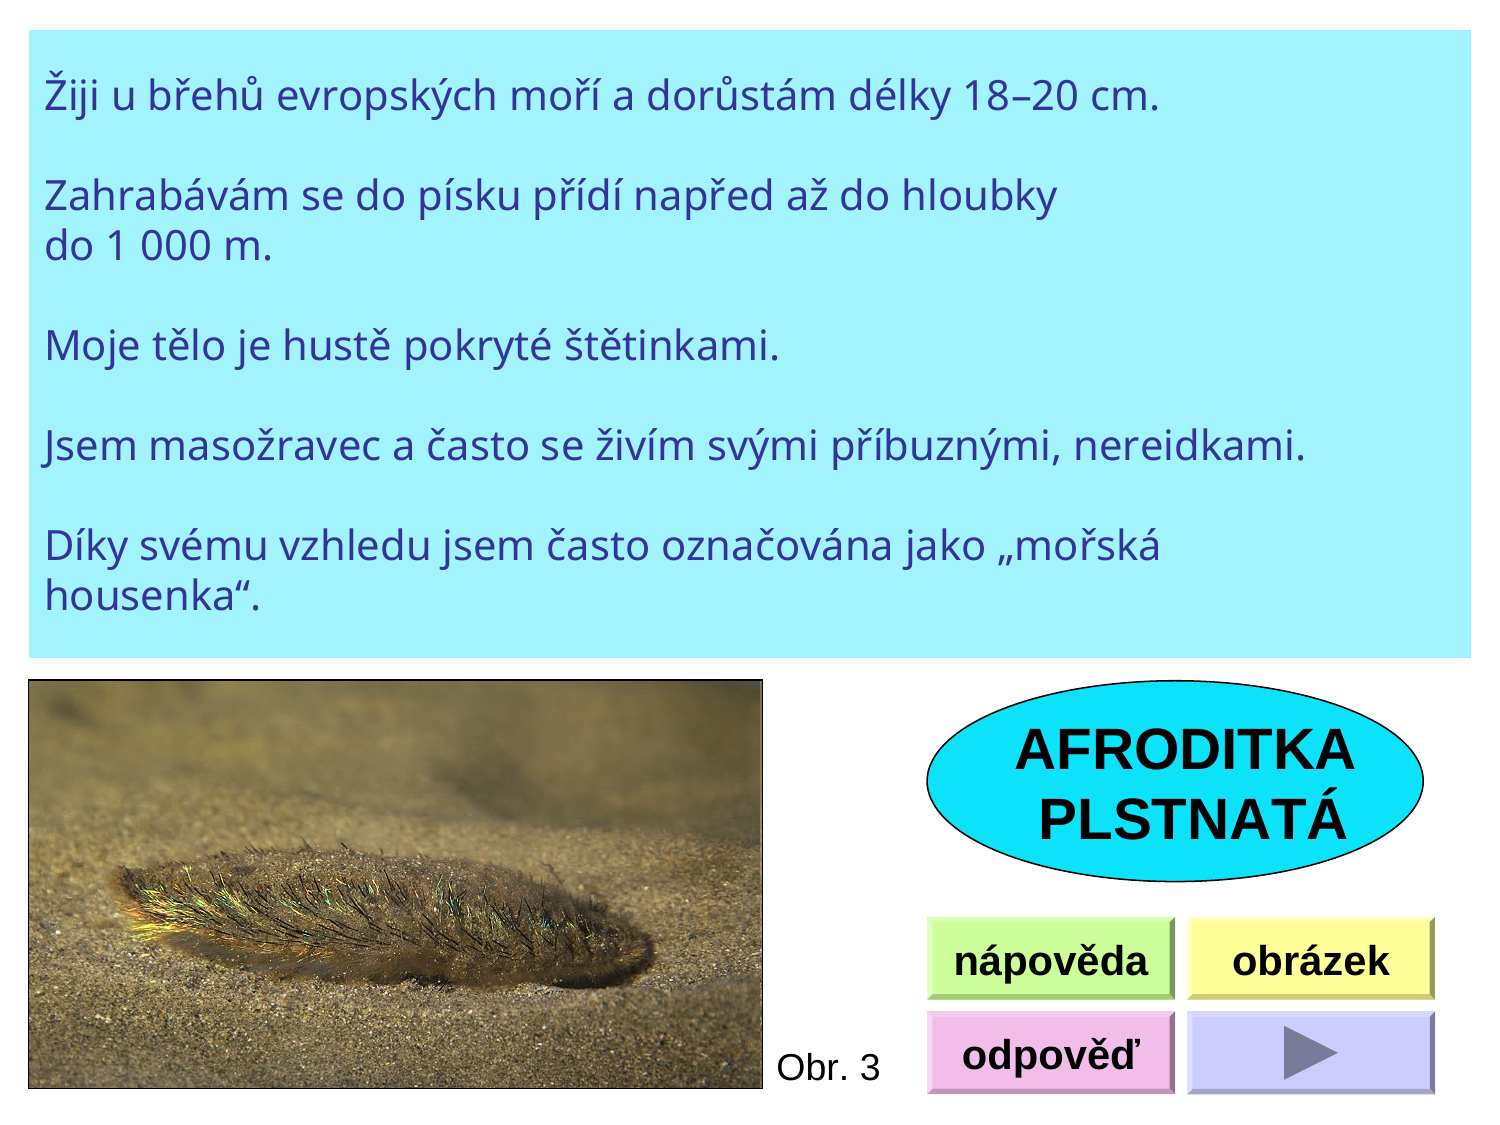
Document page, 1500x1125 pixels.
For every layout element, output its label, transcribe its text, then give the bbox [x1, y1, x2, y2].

text_box [1188, 1011, 1436, 1095]
text_box Žiji u břehů evropských moří a dorůstám délky 18–20 cm. Zahrabávám se do písku přídí napřed až do hloubky do 1 000 m. Moje tělo je hustě pokryté štětinkami. Jsem masožravec a často se živím svými příbuznými, nereidkami. Díky svému vzhledu jsem často označována jako „mořská housenka“. [29, 30, 1471, 657]
text_box nápověda [933, 923, 1169, 994]
text_box odpověď [933, 1017, 1169, 1088]
text_box AFRODITKA PLSTNATÁ [927, 680, 1424, 882]
picture [29, 680, 762, 1088]
text_box Obr. 3 [761, 1034, 939, 1096]
text_box obrázek [1193, 923, 1429, 994]
